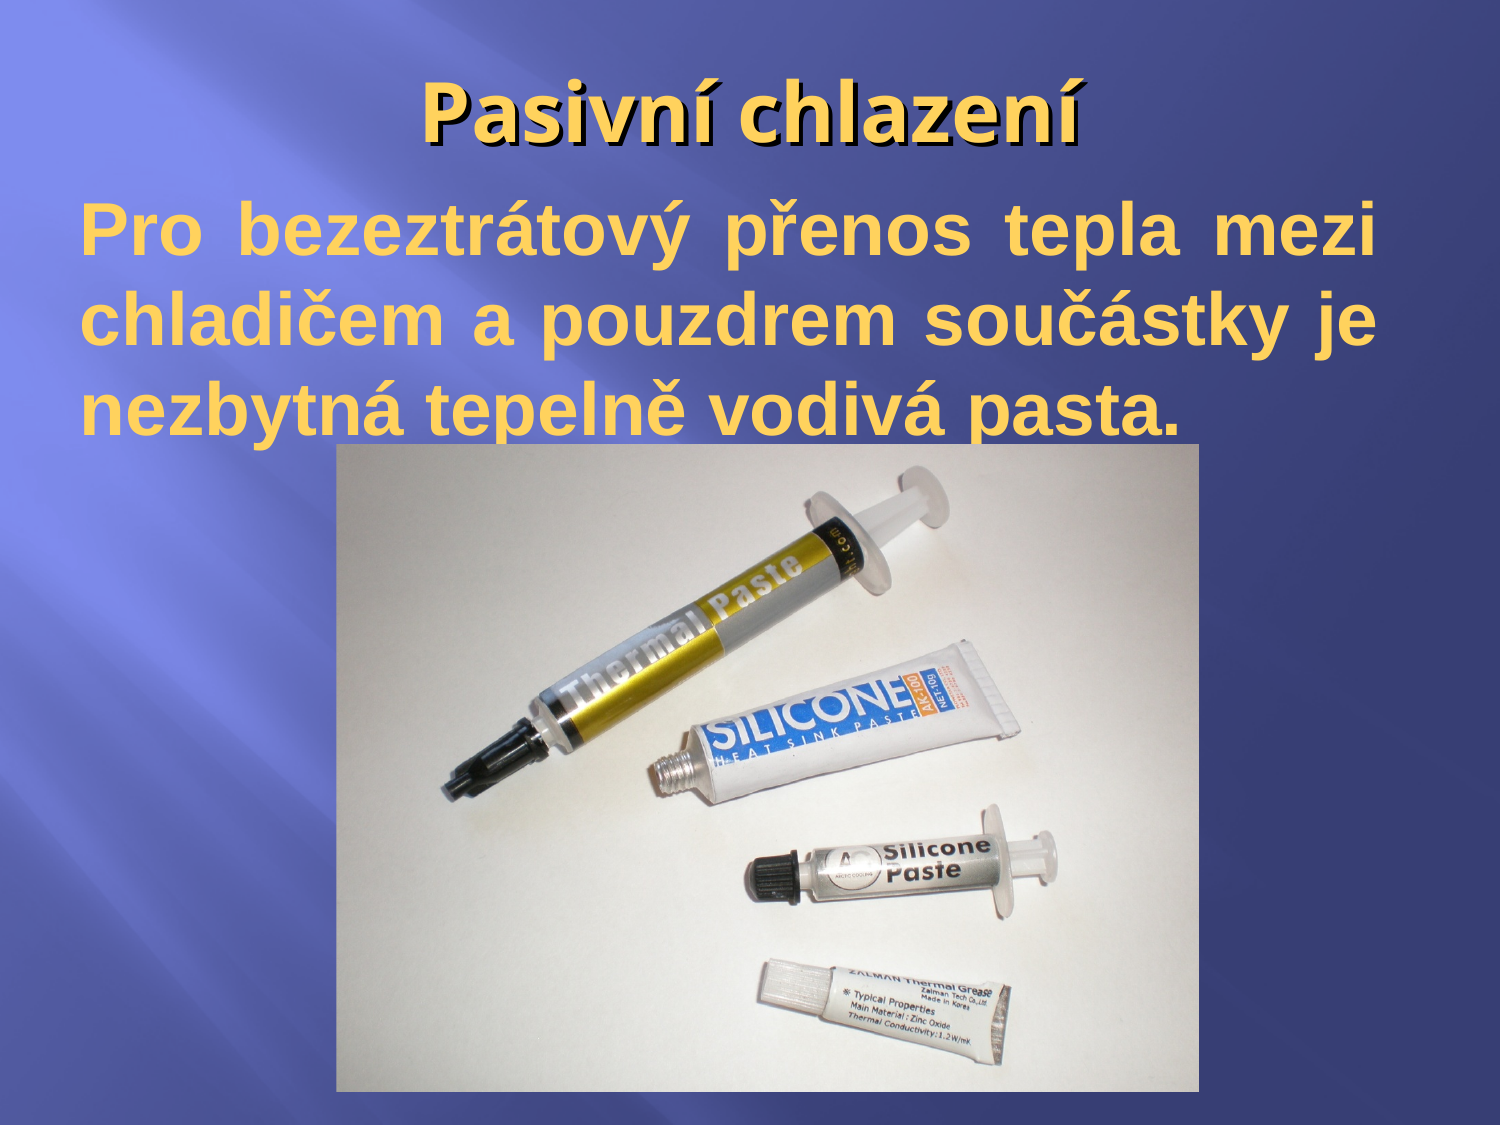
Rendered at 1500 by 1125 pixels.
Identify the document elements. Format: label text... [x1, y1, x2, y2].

picture [0, 0, 1500, 1125]
title Pasivní chlazení [75, 45, 1426, 172]
text_box Pro bezeztrátový přenos tepla mezi chladičem a pouzdrem součástky je nezbytná tepelně vodivá pasta. [64, 172, 1447, 433]
